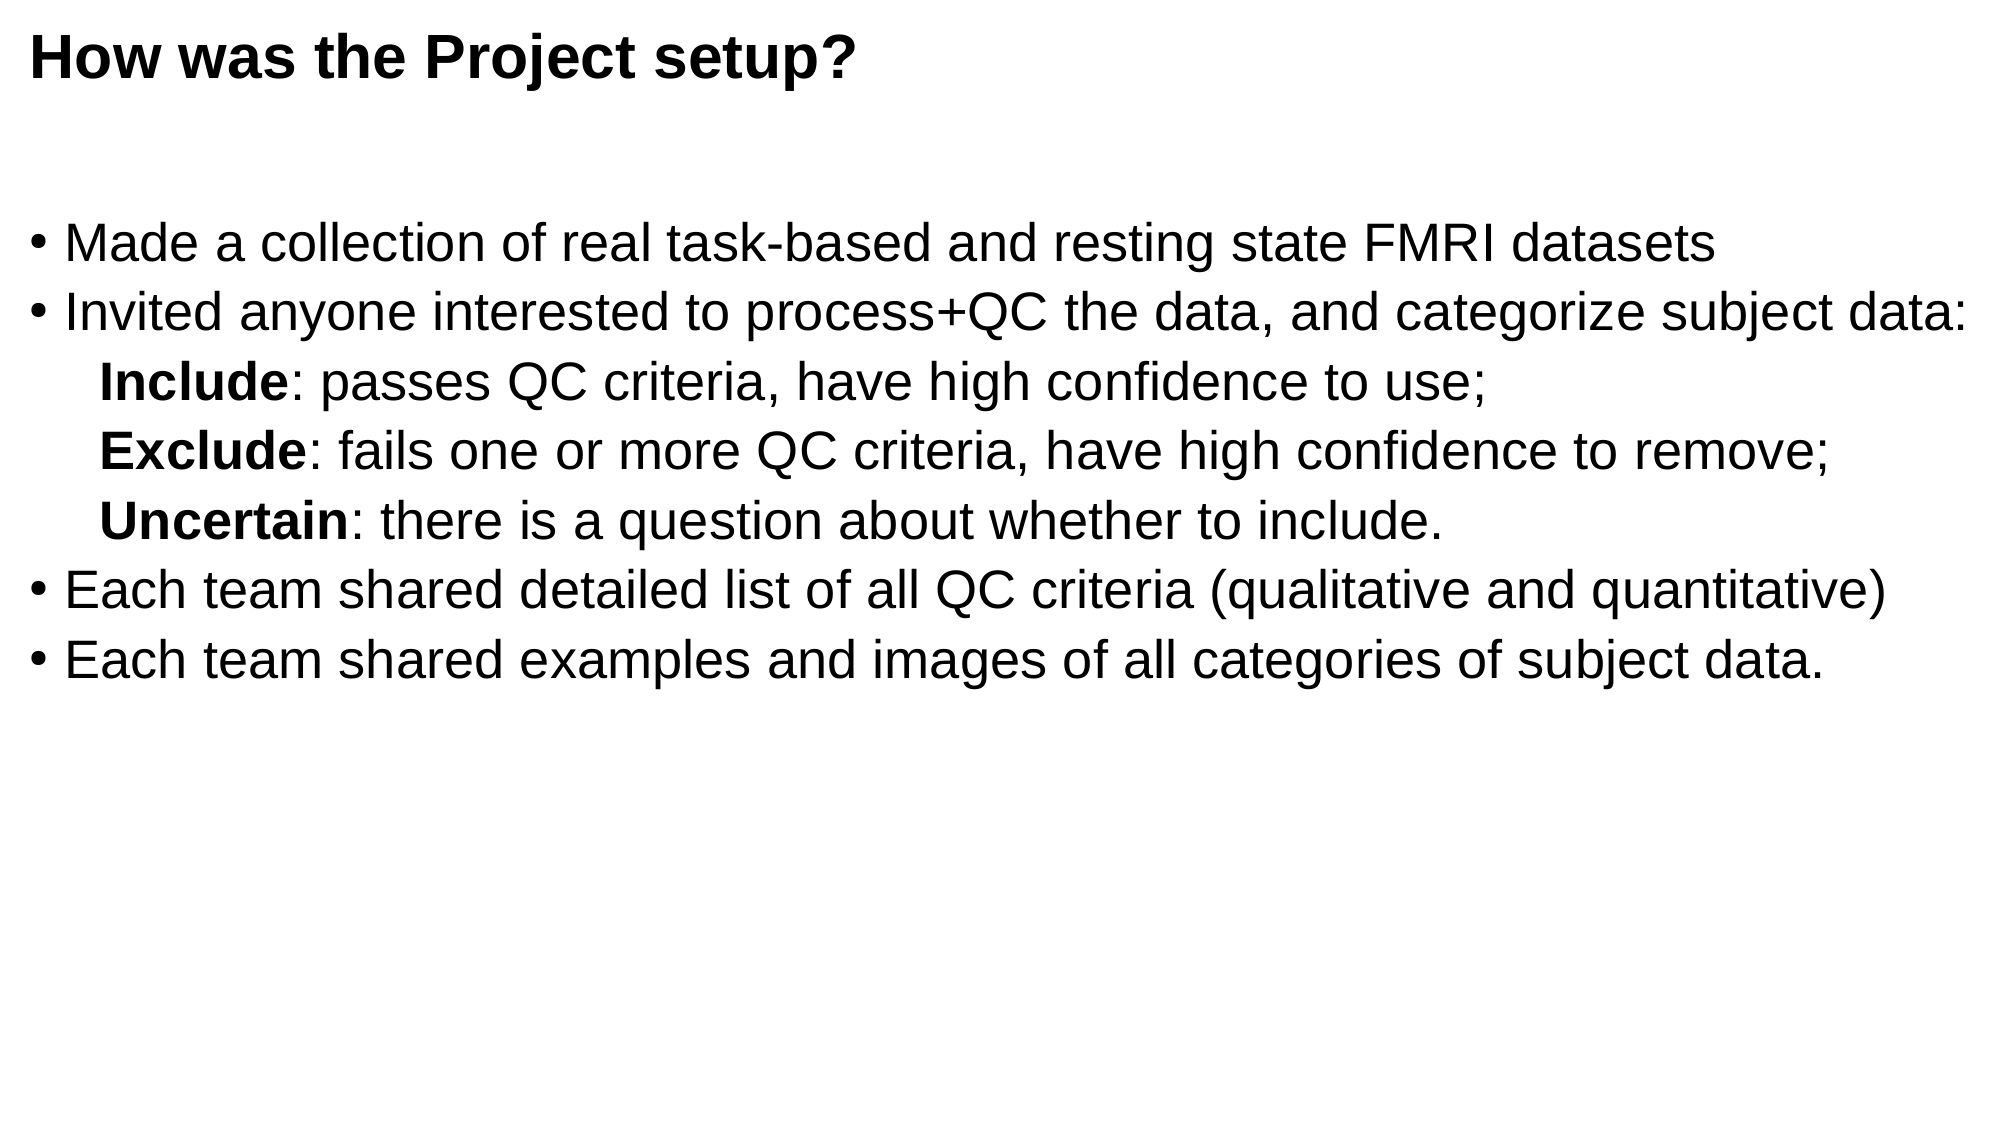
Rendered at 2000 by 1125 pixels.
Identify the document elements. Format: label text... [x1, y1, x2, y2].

text_box How was the Project setup? [14, 15, 1047, 100]
text_box Made a collection of real task-based and resting state FMRI datasets Invited anyone interested to process+QC the data, and categorize subject data: Include: passes QC criteria, have high confidence to use; Exclude: fails one or more QC criteria, have high confidence to remove; Uncertain: there is a question about whether to include. Each team shared detailed list of all QC criteria (qualitative and quantitative) Each team shared examples and images of all categories of subject data. [14, 195, 1987, 698]
